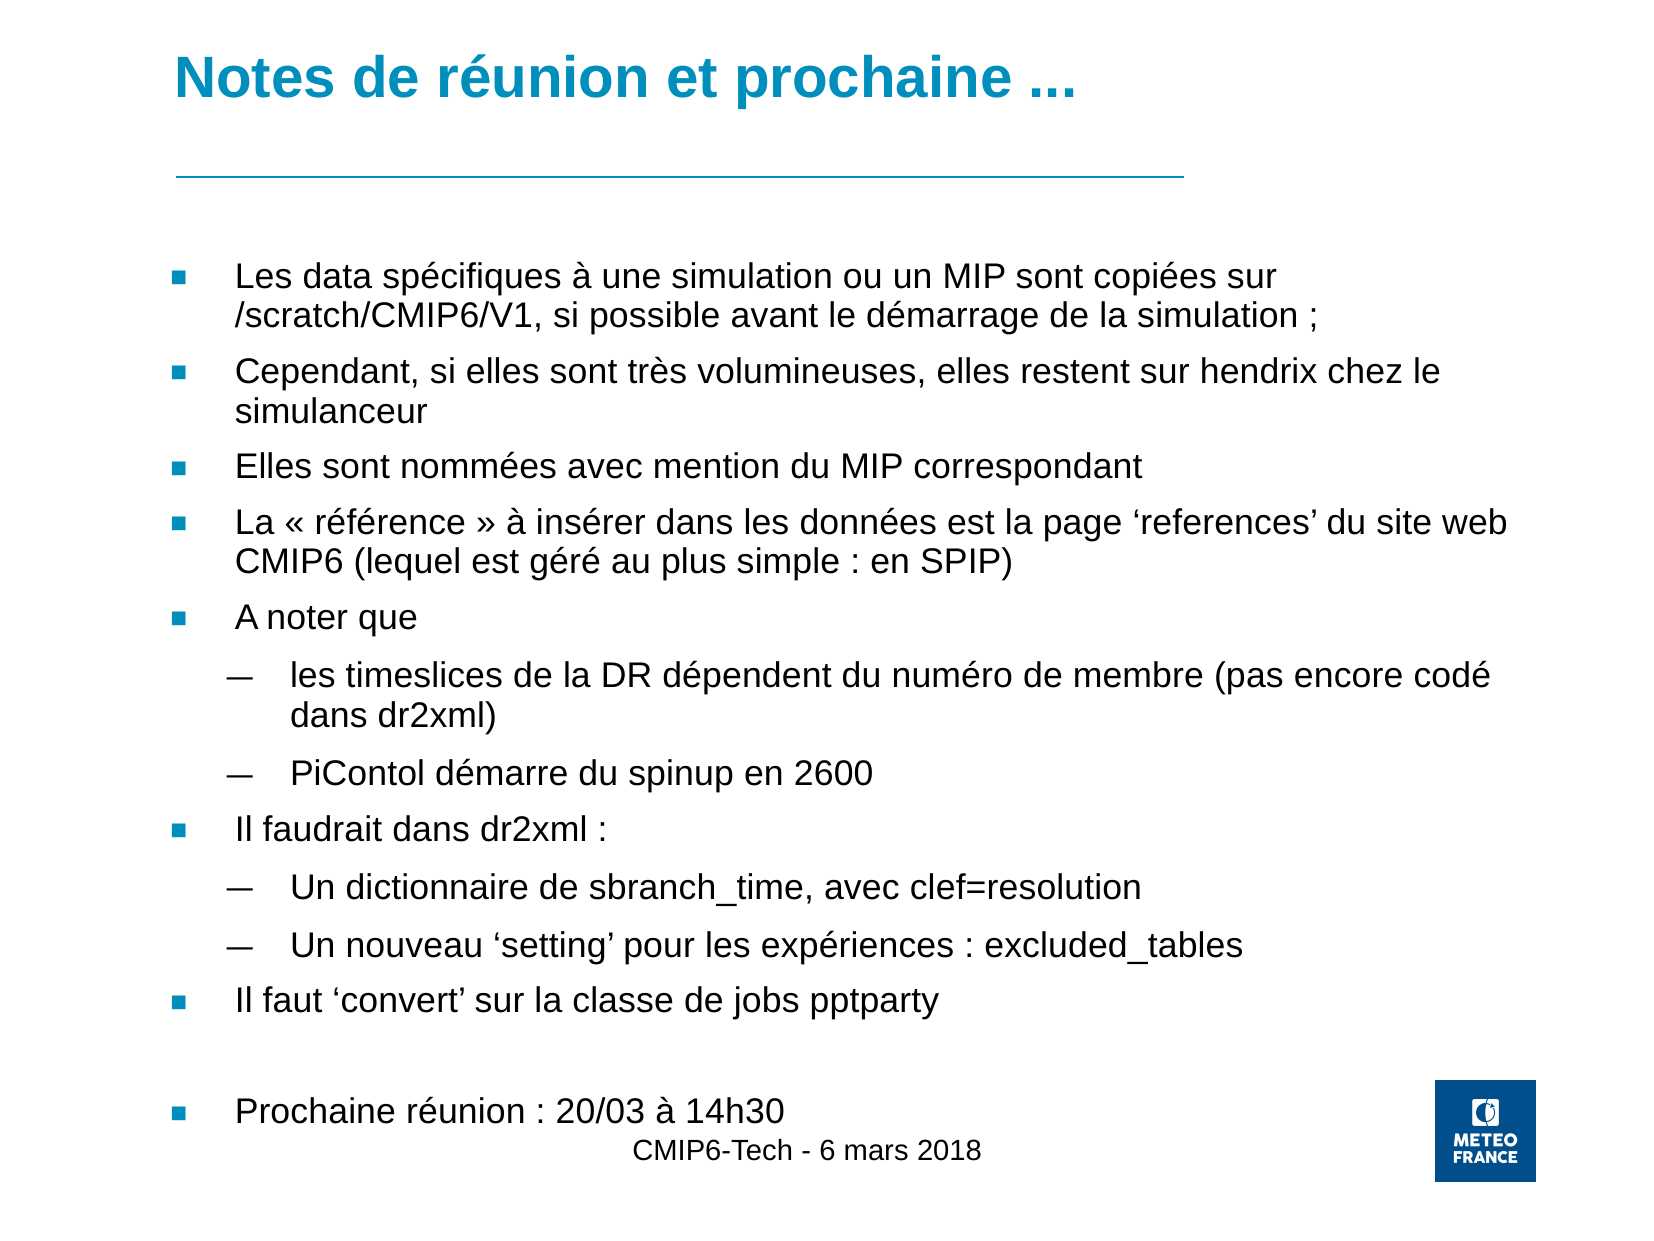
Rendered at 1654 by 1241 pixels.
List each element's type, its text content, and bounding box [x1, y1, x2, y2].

title Notes de réunion et prochaine ... [174, 0, 1654, 156]
picture [1435, 1134, 1536, 1182]
list Les data spécifiques à une simulation ou un MIP sont copiées sur /scratch/CMIP6/V1, si possible avant le démarrage de la simulation ; Cependant, si elles sont très volumineuses, elles restent sur hendrix chez le simulanceur Elles sont nommées avec mention du MIP correspondant La « référence » à insérer dans les données est la page ‘references’ du site web CMIP6 (lequel est géré au plus simple : en SPIP) A noter que les timeslices de la DR dépendent du numéro de membre (pas encore codé dans dr2xml) PiContol démarre du spinup en 2600 Il faudrait dans dr2xml : Un dictionnaire de sbranch_time, avec clef=resolution Un nouveau ‘setting’ pour les expériences : excluded_tables Il faut ‘convert’ sur la classe de jobs pptparty Prochaine réunion : 20/03 à 14h30 [156, 256, 1571, 1134]
